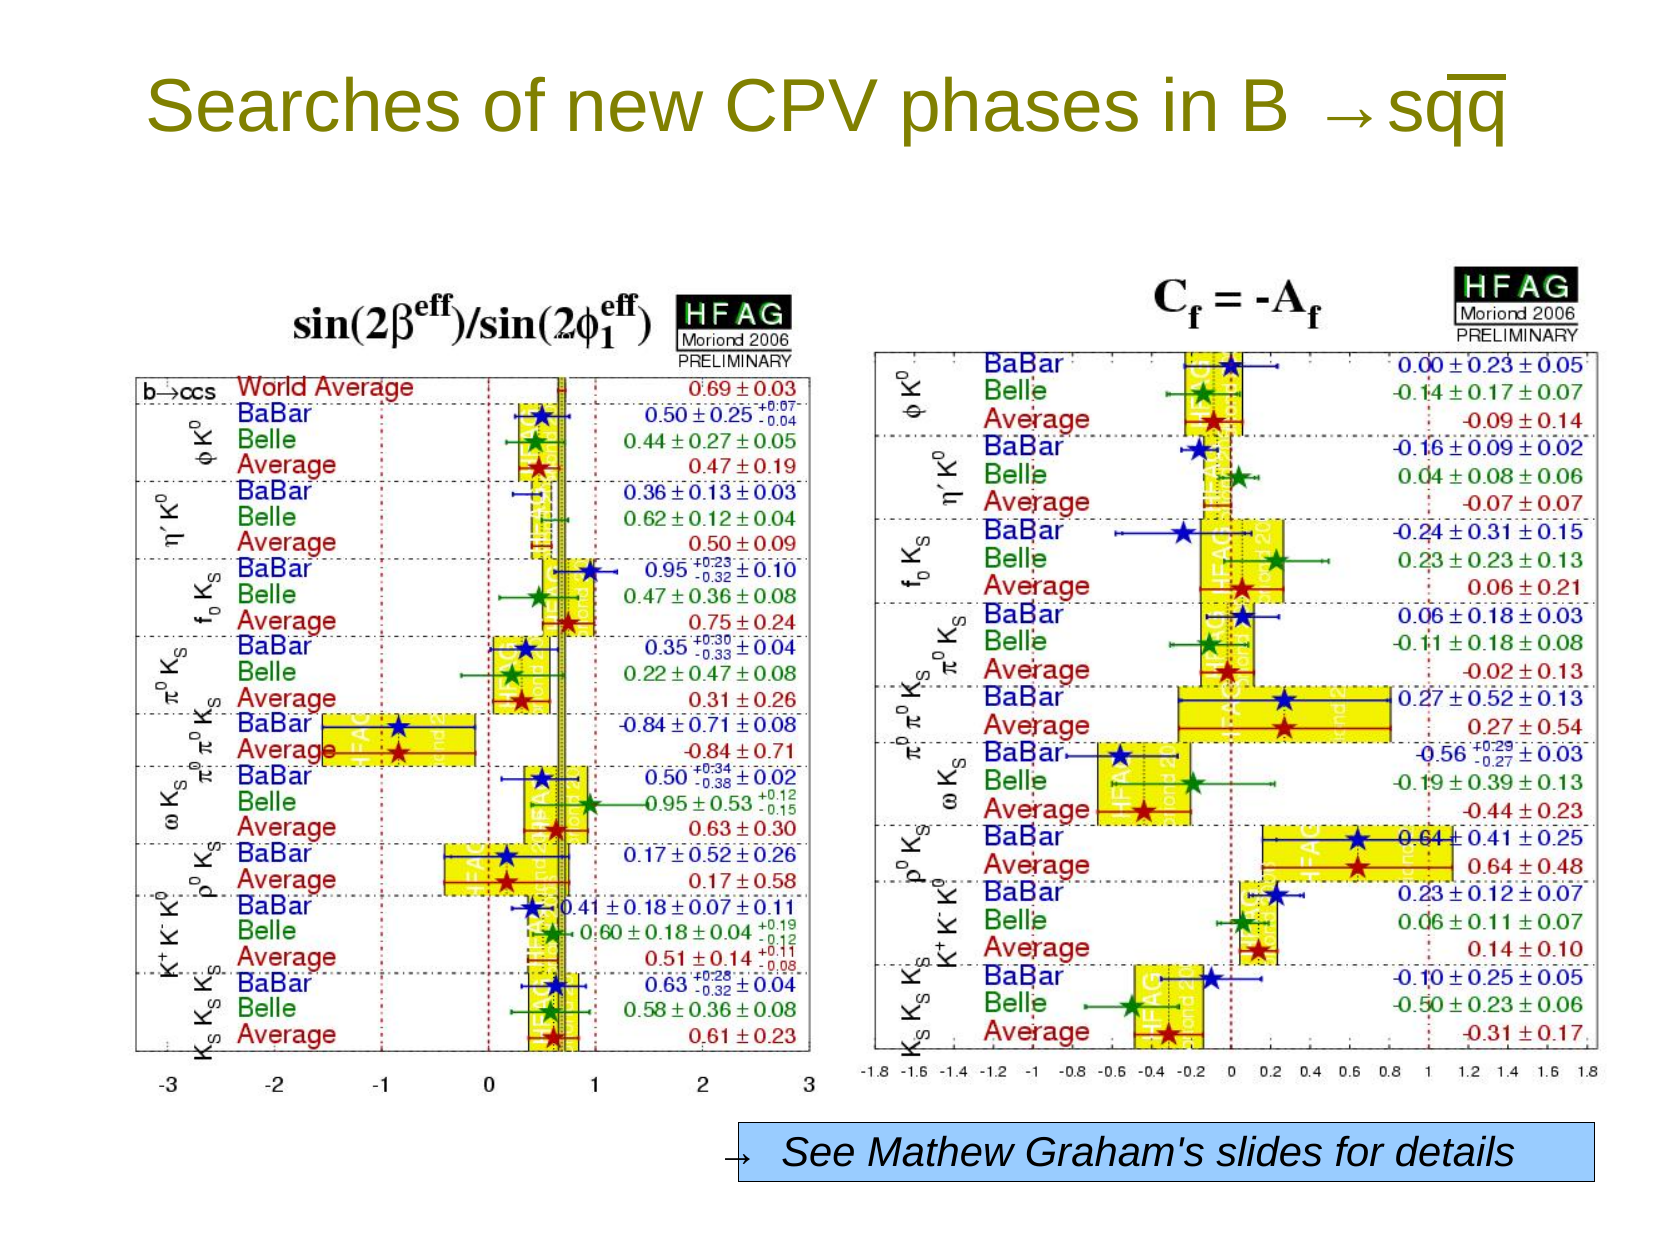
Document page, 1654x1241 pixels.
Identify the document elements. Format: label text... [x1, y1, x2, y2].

text_box → See Mathew Graham's slides for details [738, 1122, 1595, 1182]
title Searches of new CPV phases in B →sqq [82, 9, 1571, 202]
picture [118, 236, 827, 1123]
picture [856, 206, 1616, 1123]
